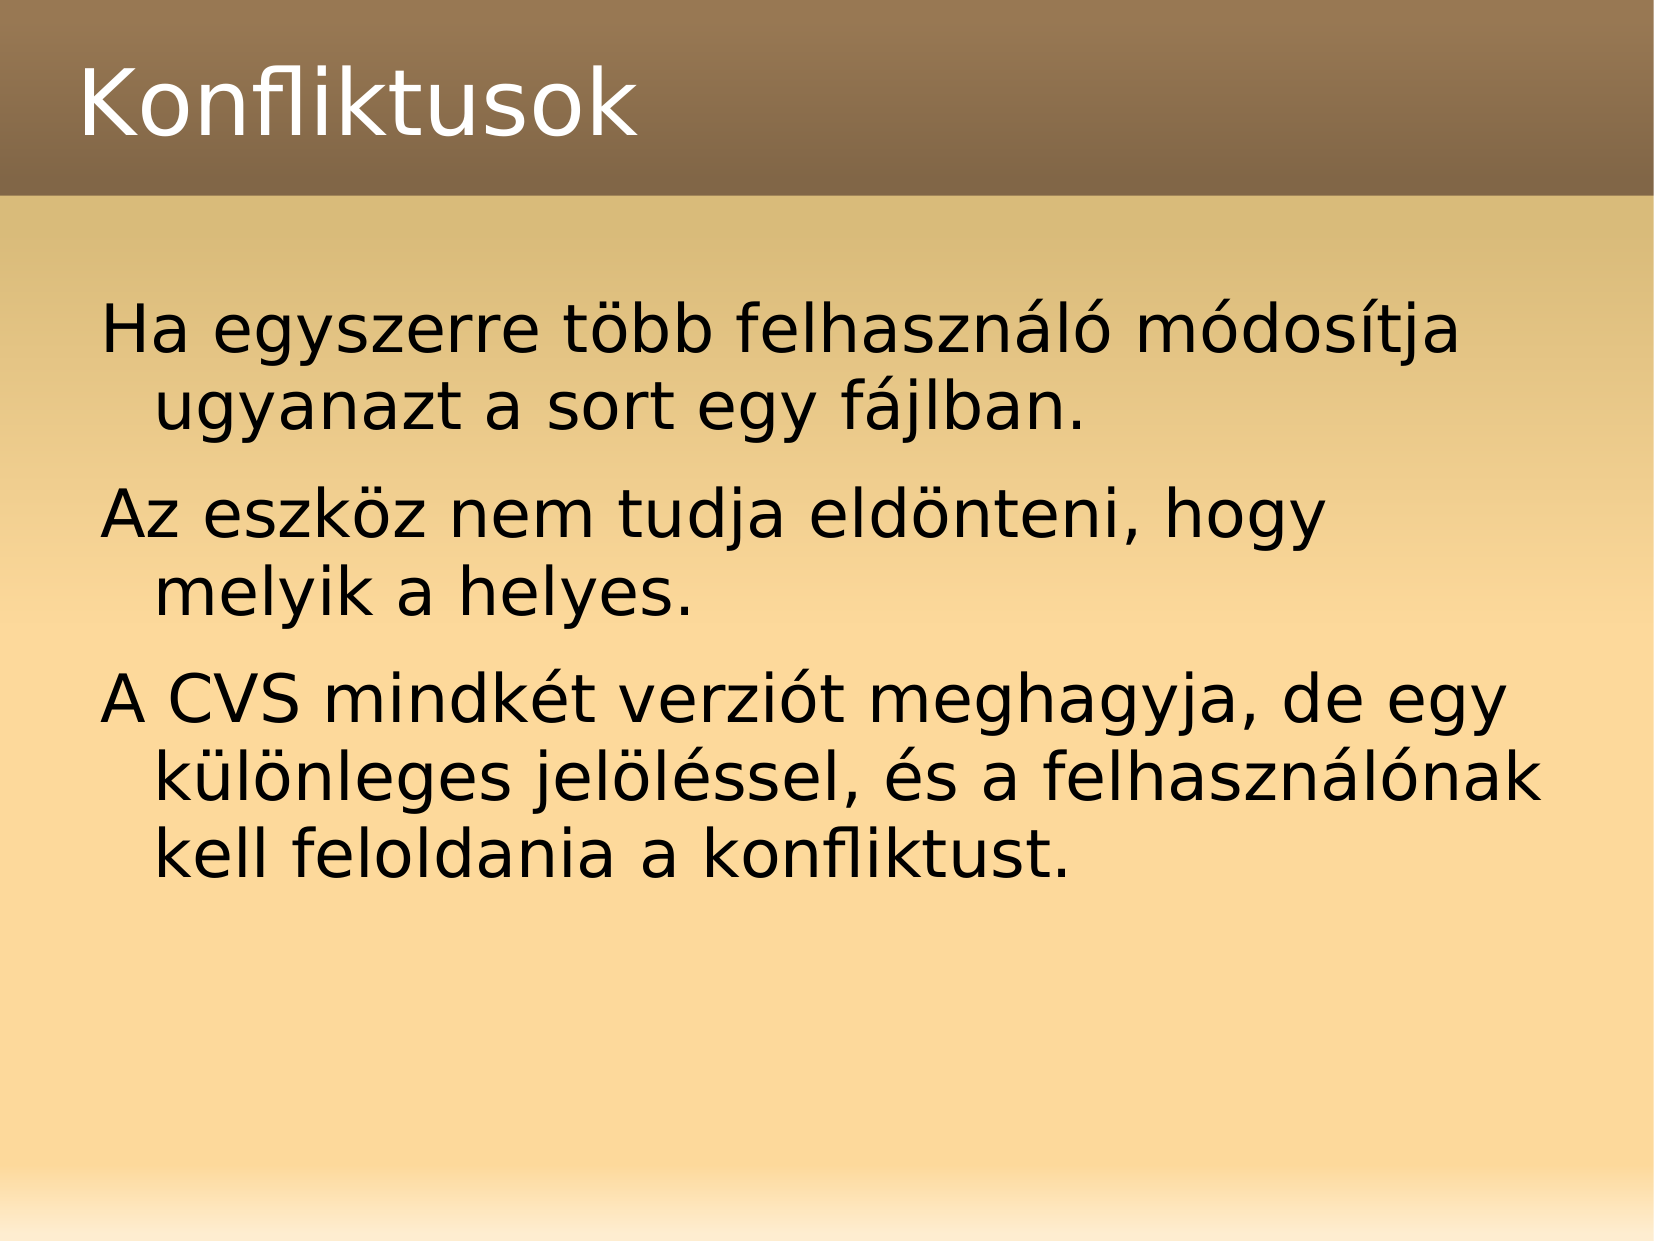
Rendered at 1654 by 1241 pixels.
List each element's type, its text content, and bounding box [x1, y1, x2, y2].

title Konfliktusok [76, 7, 1565, 200]
picture [0, 0, 1654, 1241]
list Ha egyszerre több felhasználó módosítja ugyanazt a sort egy fájlban. Az eszköz nem tudja eldönteni, hogy melyik a helyes. A CVS mindkét verziót meghagyja, de egy különleges jelöléssel, és a felhasználónak kell feloldania a konfliktust. [82, 290, 1571, 1094]
